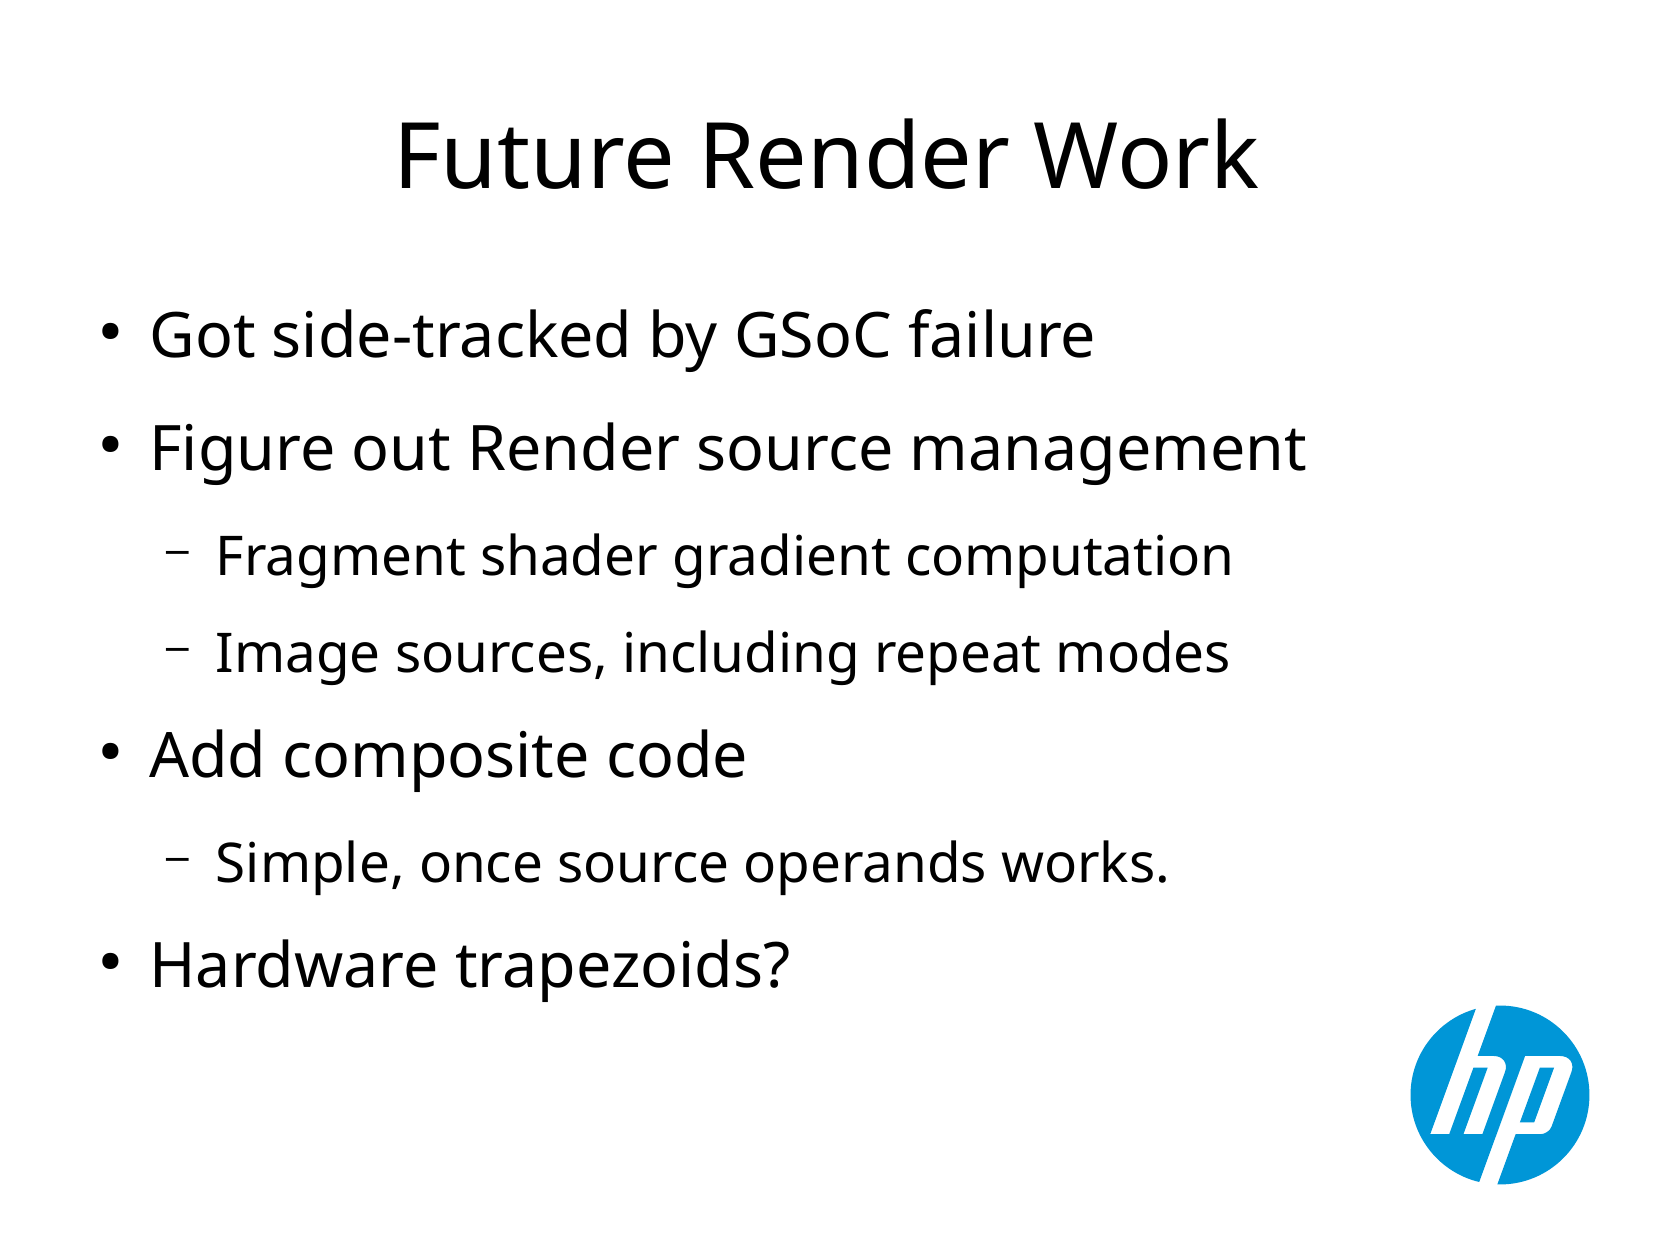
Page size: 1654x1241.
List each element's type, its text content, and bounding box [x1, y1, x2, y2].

list Got side-tracked by GSoC failure Figure out Render source management Fragment shader gradient computation Image sources, including repeat modes Add composite code Simple, once source operands works. Hardware trapezoids? [82, 290, 1571, 1010]
title Future Render Work [82, 49, 1571, 257]
